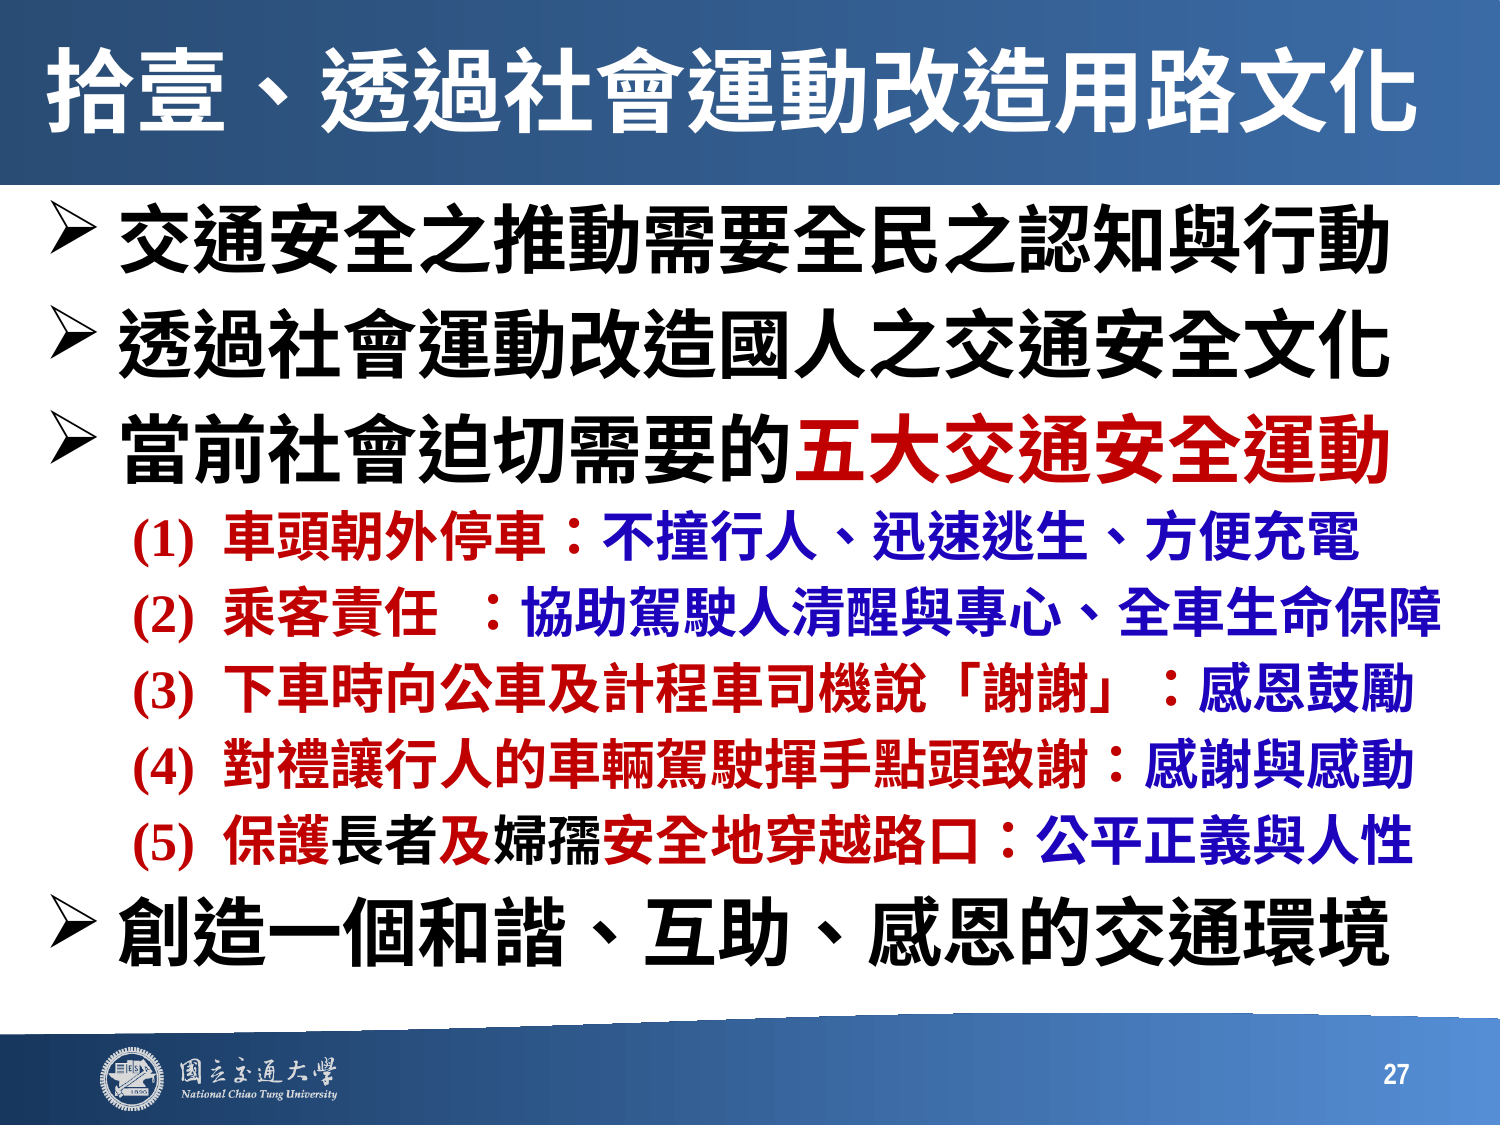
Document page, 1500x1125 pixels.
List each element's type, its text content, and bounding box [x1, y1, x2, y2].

slide_number <編號> [1074, 1042, 1425, 1103]
list 交通安全之推動需要全民之認知與行動 透過社會運動改造國人之交通安全文化 當前社會迫切需要的五大交通安全運動 (1) 車頭朝外停車：不撞行人、迅速逃生、方便充電 (2) 乘客責任 ：協助駕駛人清醒與專心、全車生命保障 (3) 下車時向公車及計程車司機說「謝謝」：感恩鼓勵 (4) 對禮讓行人的車輛駕駛揮手點頭致謝：感謝與感動 (5) 保護長者及婦孺安全地穿越路口：公平正義與人性 創造一個和諧、互助、感恩的交通環境 [29, 184, 1471, 1012]
title 拾壹、透過社會運動改造用路文化 [29, 0, 1495, 177]
